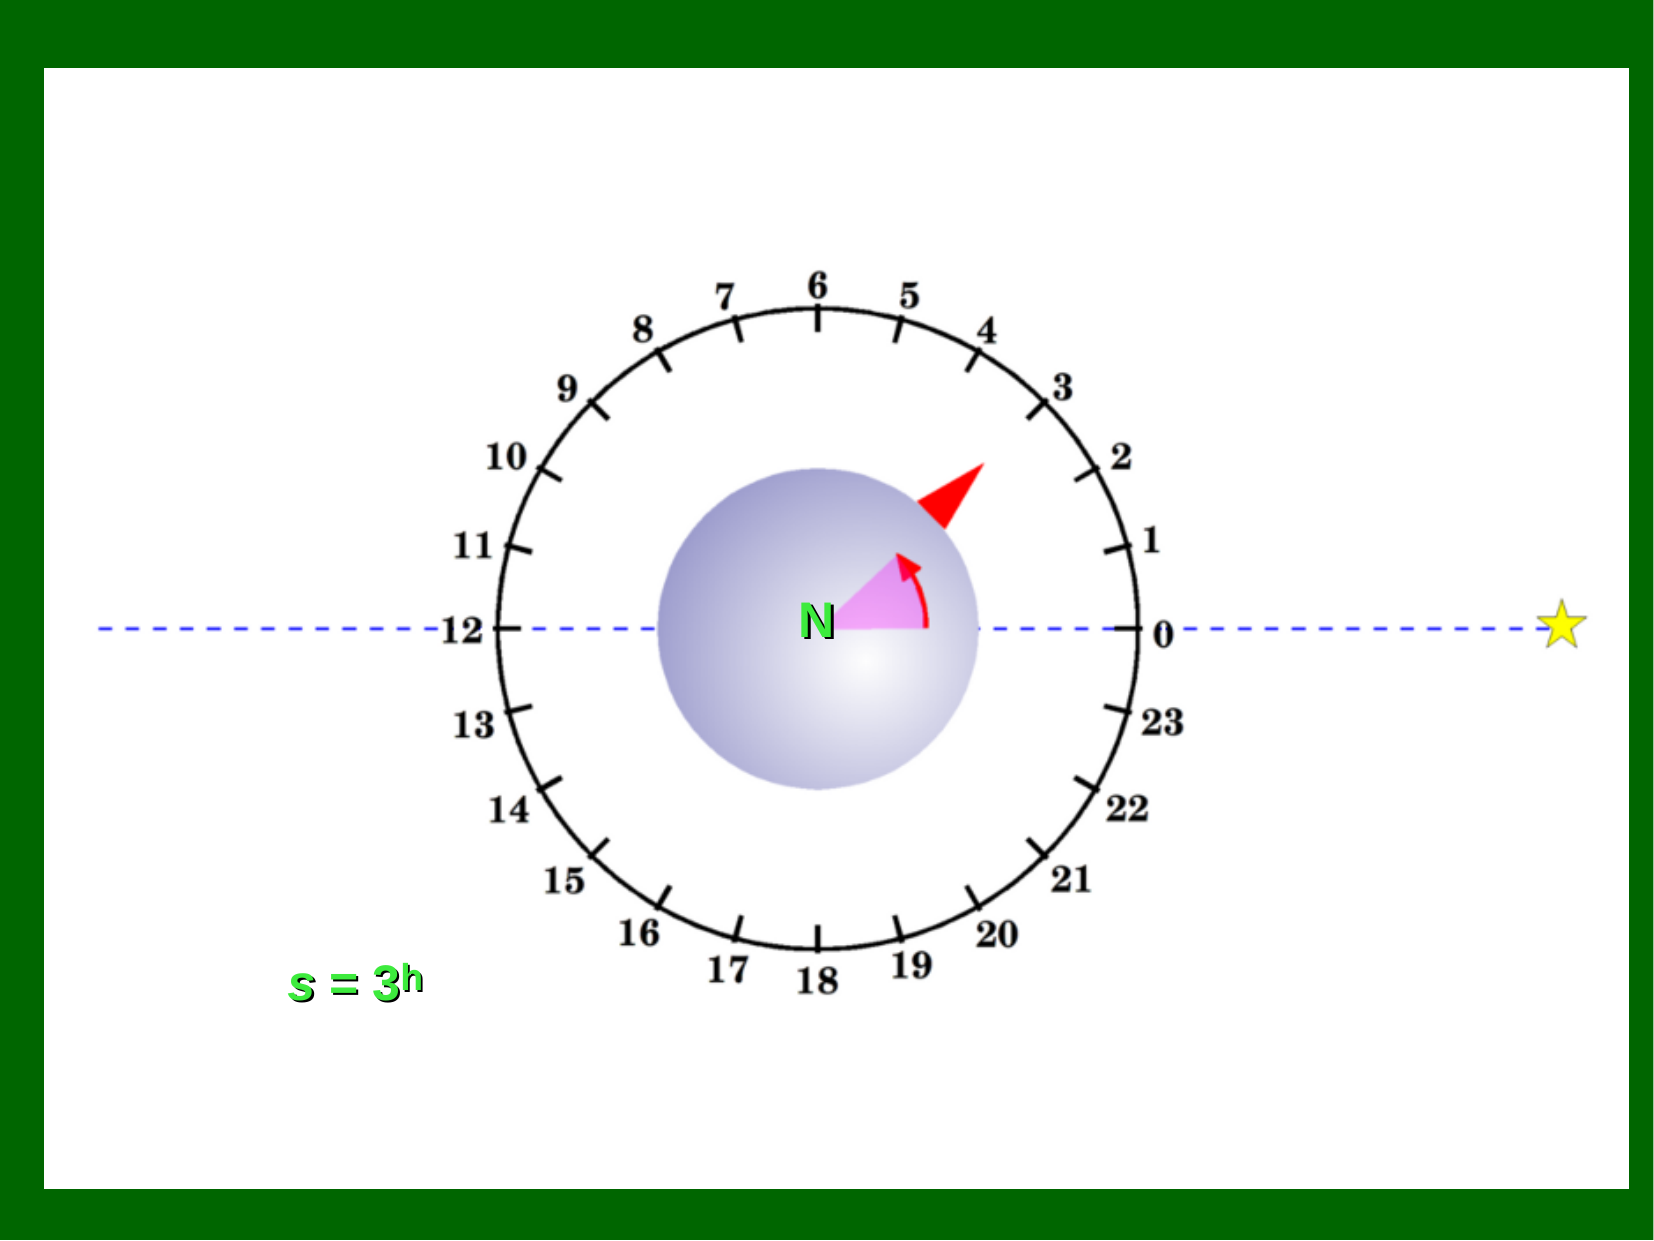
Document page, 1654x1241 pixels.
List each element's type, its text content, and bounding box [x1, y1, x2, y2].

text_box s = 3h [272, 948, 439, 1020]
text_box N [783, 585, 850, 656]
picture [44, 68, 1629, 1189]
